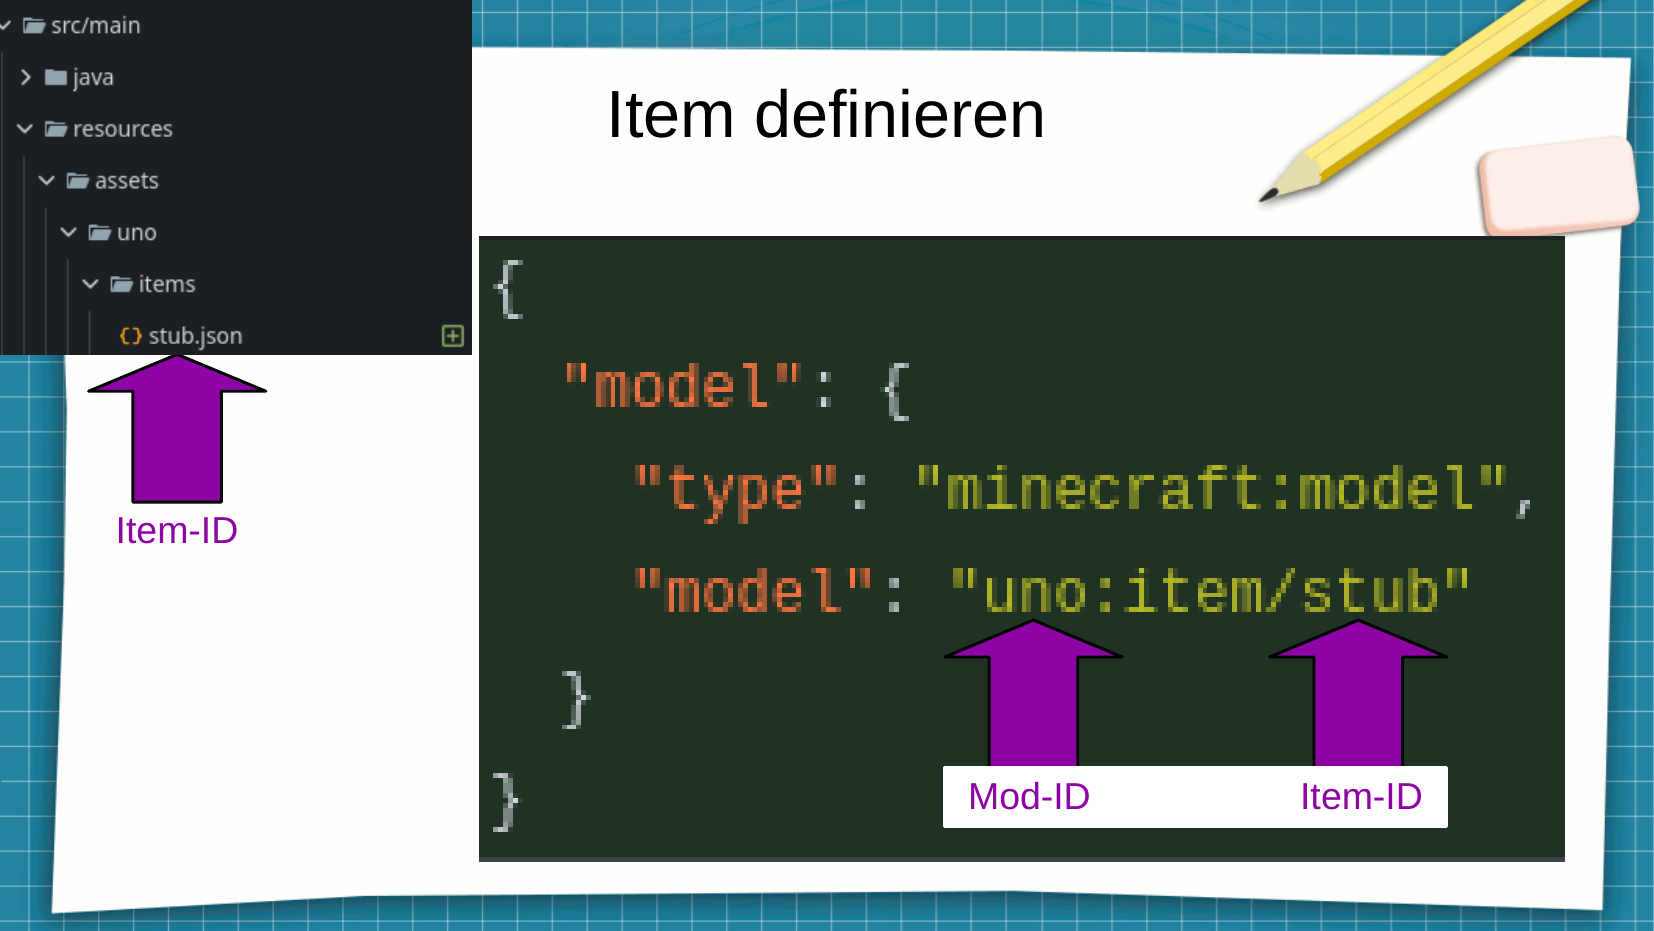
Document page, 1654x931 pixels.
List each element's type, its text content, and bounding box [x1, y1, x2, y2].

title Item definieren [472, 37, 1571, 193]
text_box Mod-ID Item-ID [915, 767, 1477, 827]
text_box Item-ID [88, 501, 266, 562]
text_box [88, 355, 266, 501]
picture [0, 0, 1654, 931]
text_box [1269, 620, 1447, 767]
text_box [944, 620, 1123, 767]
